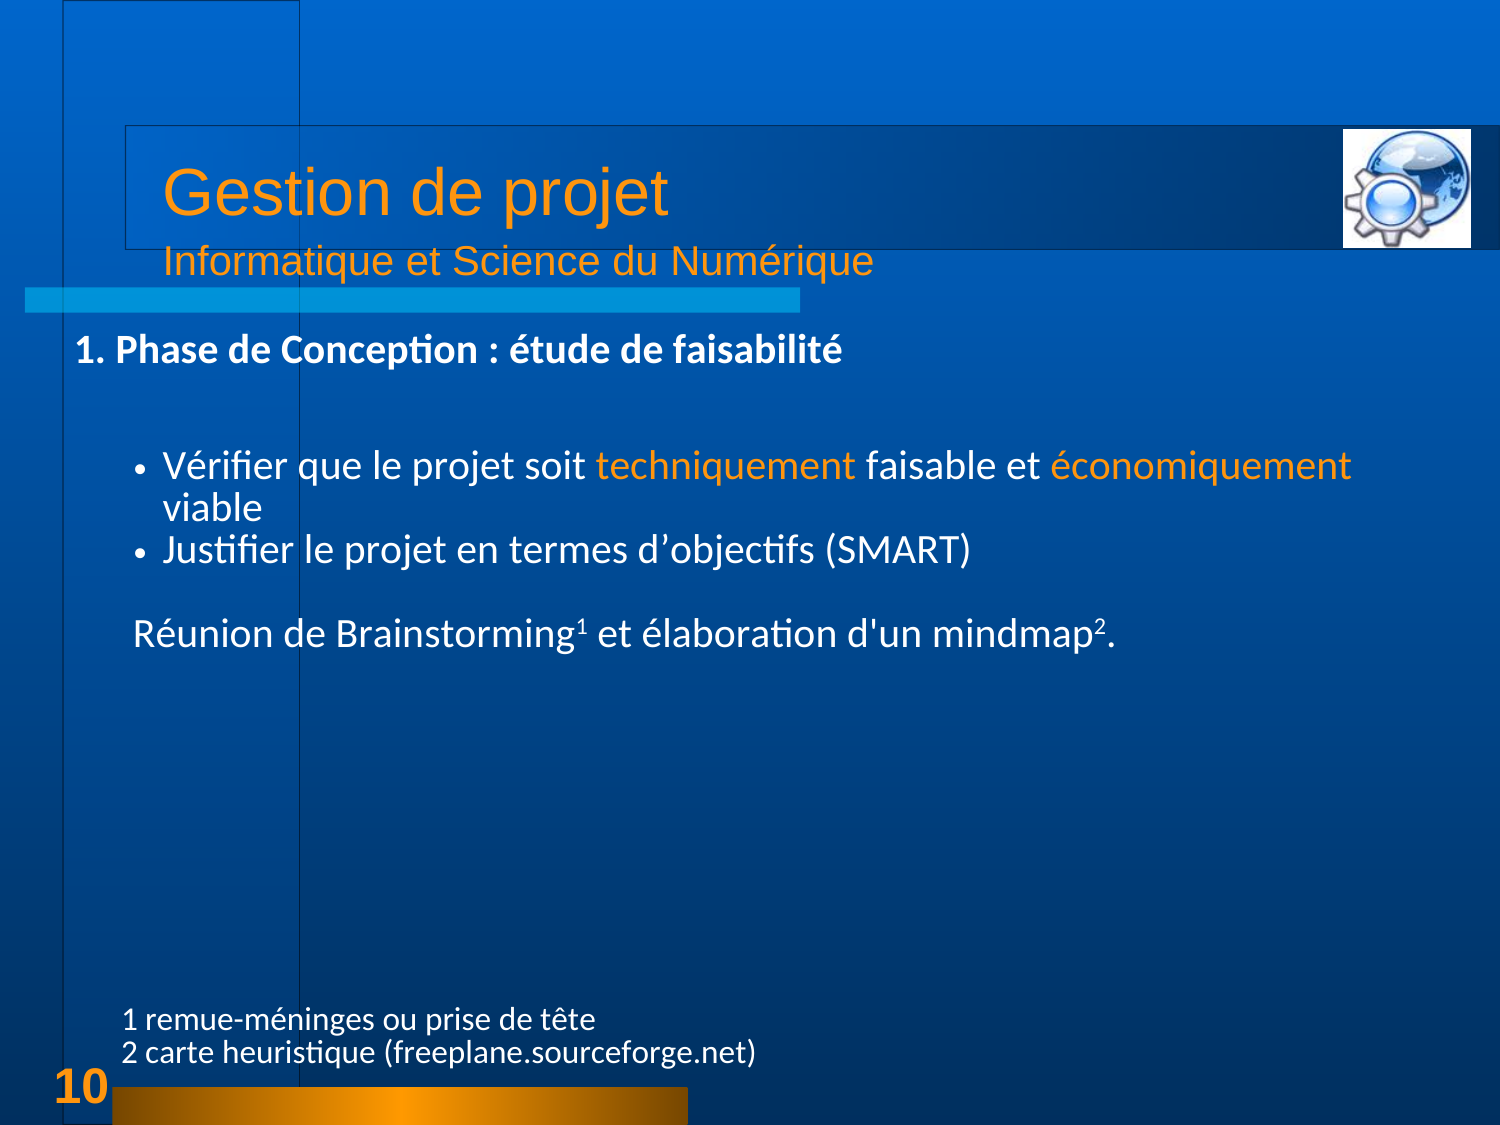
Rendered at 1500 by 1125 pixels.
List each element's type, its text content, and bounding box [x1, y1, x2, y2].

text_box Vérifier que le projet soit techniquement faisable et économiquement viable Justifier le projet en termes d’objectifs (SMART) Réunion de Brainstorming1 et élaboration d'un mindmap2. [118, 441, 1388, 713]
text_box 1. Phase de Conception : étude de faisabilité [59, 324, 1329, 473]
picture [1343, 129, 1471, 248]
text_box 1 remue-méninges ou prise de tête 2 carte heuristique (freeplane.sourceforge.net) [106, 998, 1347, 1095]
